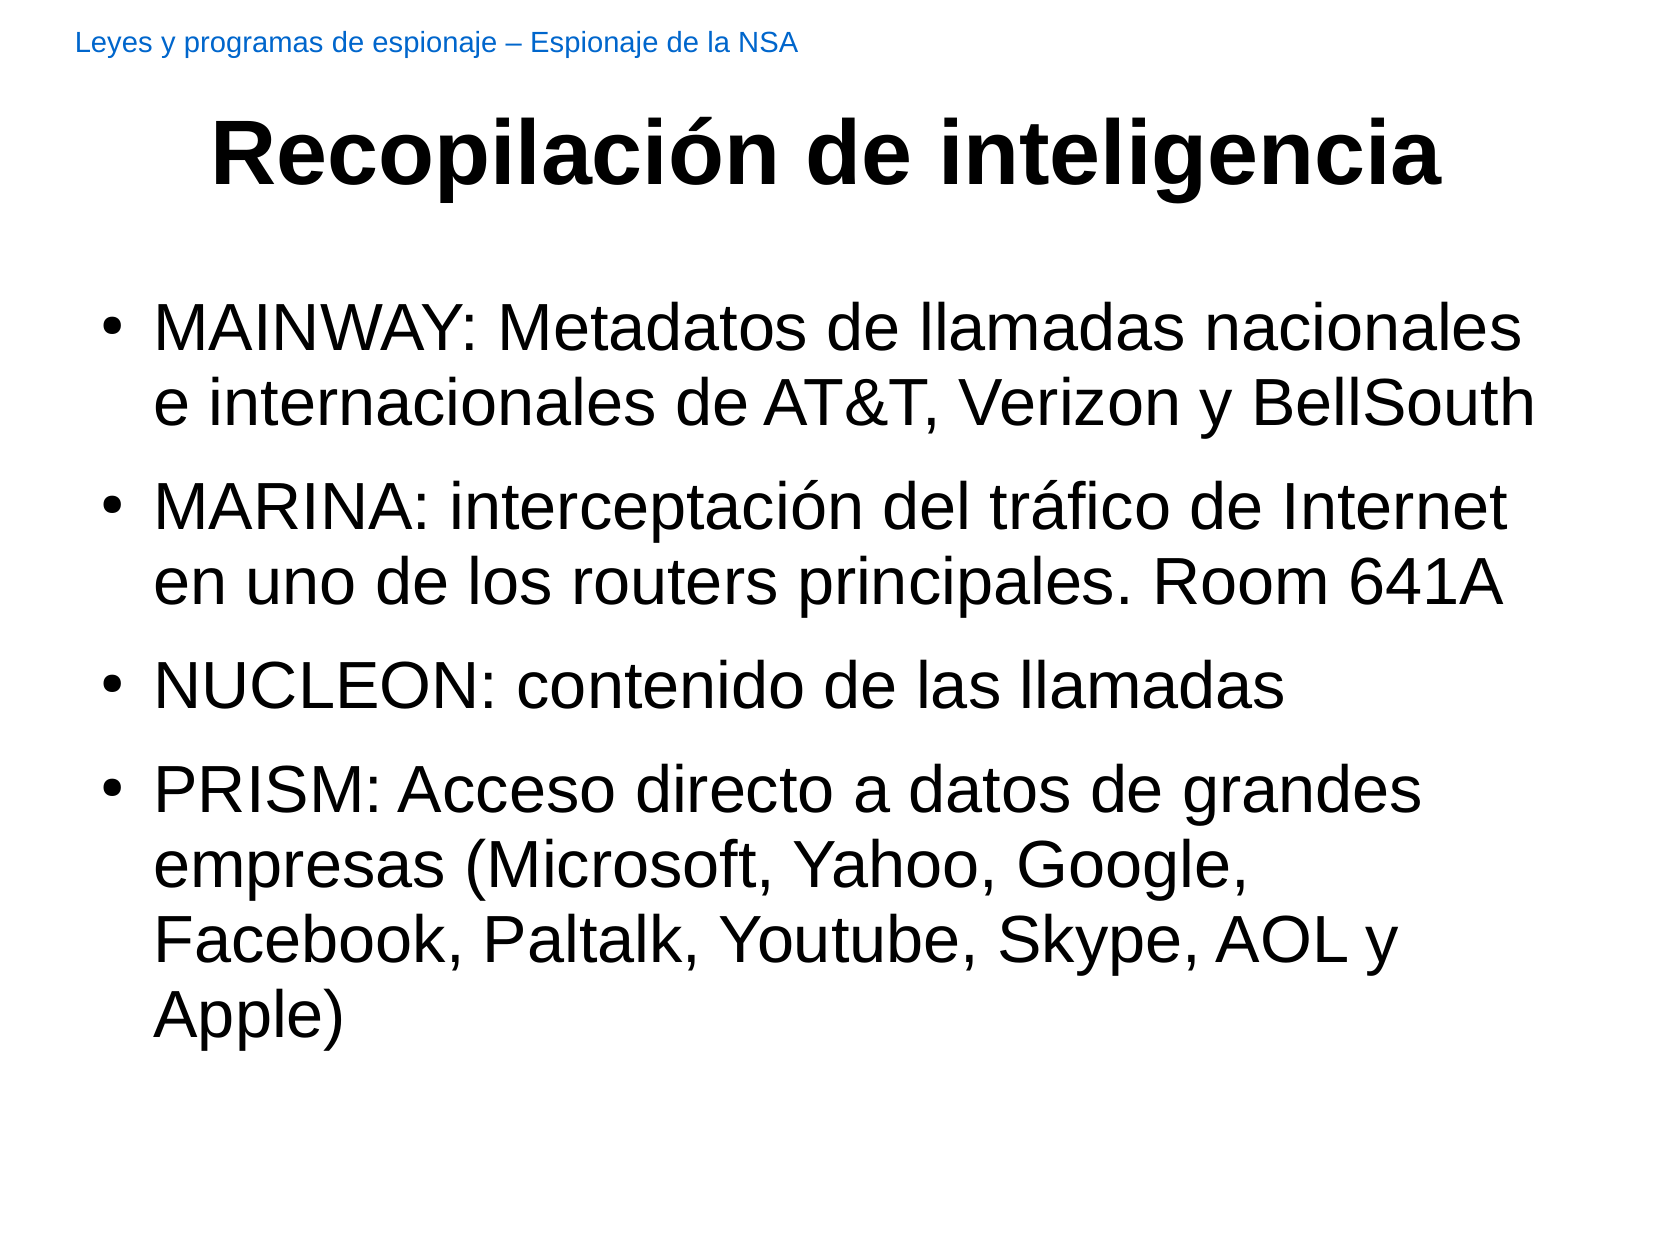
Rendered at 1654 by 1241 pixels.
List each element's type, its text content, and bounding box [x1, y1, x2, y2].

title Recopilación de inteligencia [82, 49, 1571, 257]
list MAINWAY: Metadatos de llamadas nacionales e internacionales de AT&T, Verizon y BellSouth MARINA: interceptación del tráfico de Internet en uno de los routers principales. Room 641A NUCLEON: contenido de las llamadas PRISM: Acceso directo a datos de grandes empresas (Microsoft, Yahoo, Google, Facebook, Paltalk, Youtube, Skype, AOL y Apple) [82, 290, 1571, 1010]
text_box Leyes y programas de espionaje – Espionaje de la NSA [60, 18, 1006, 99]
